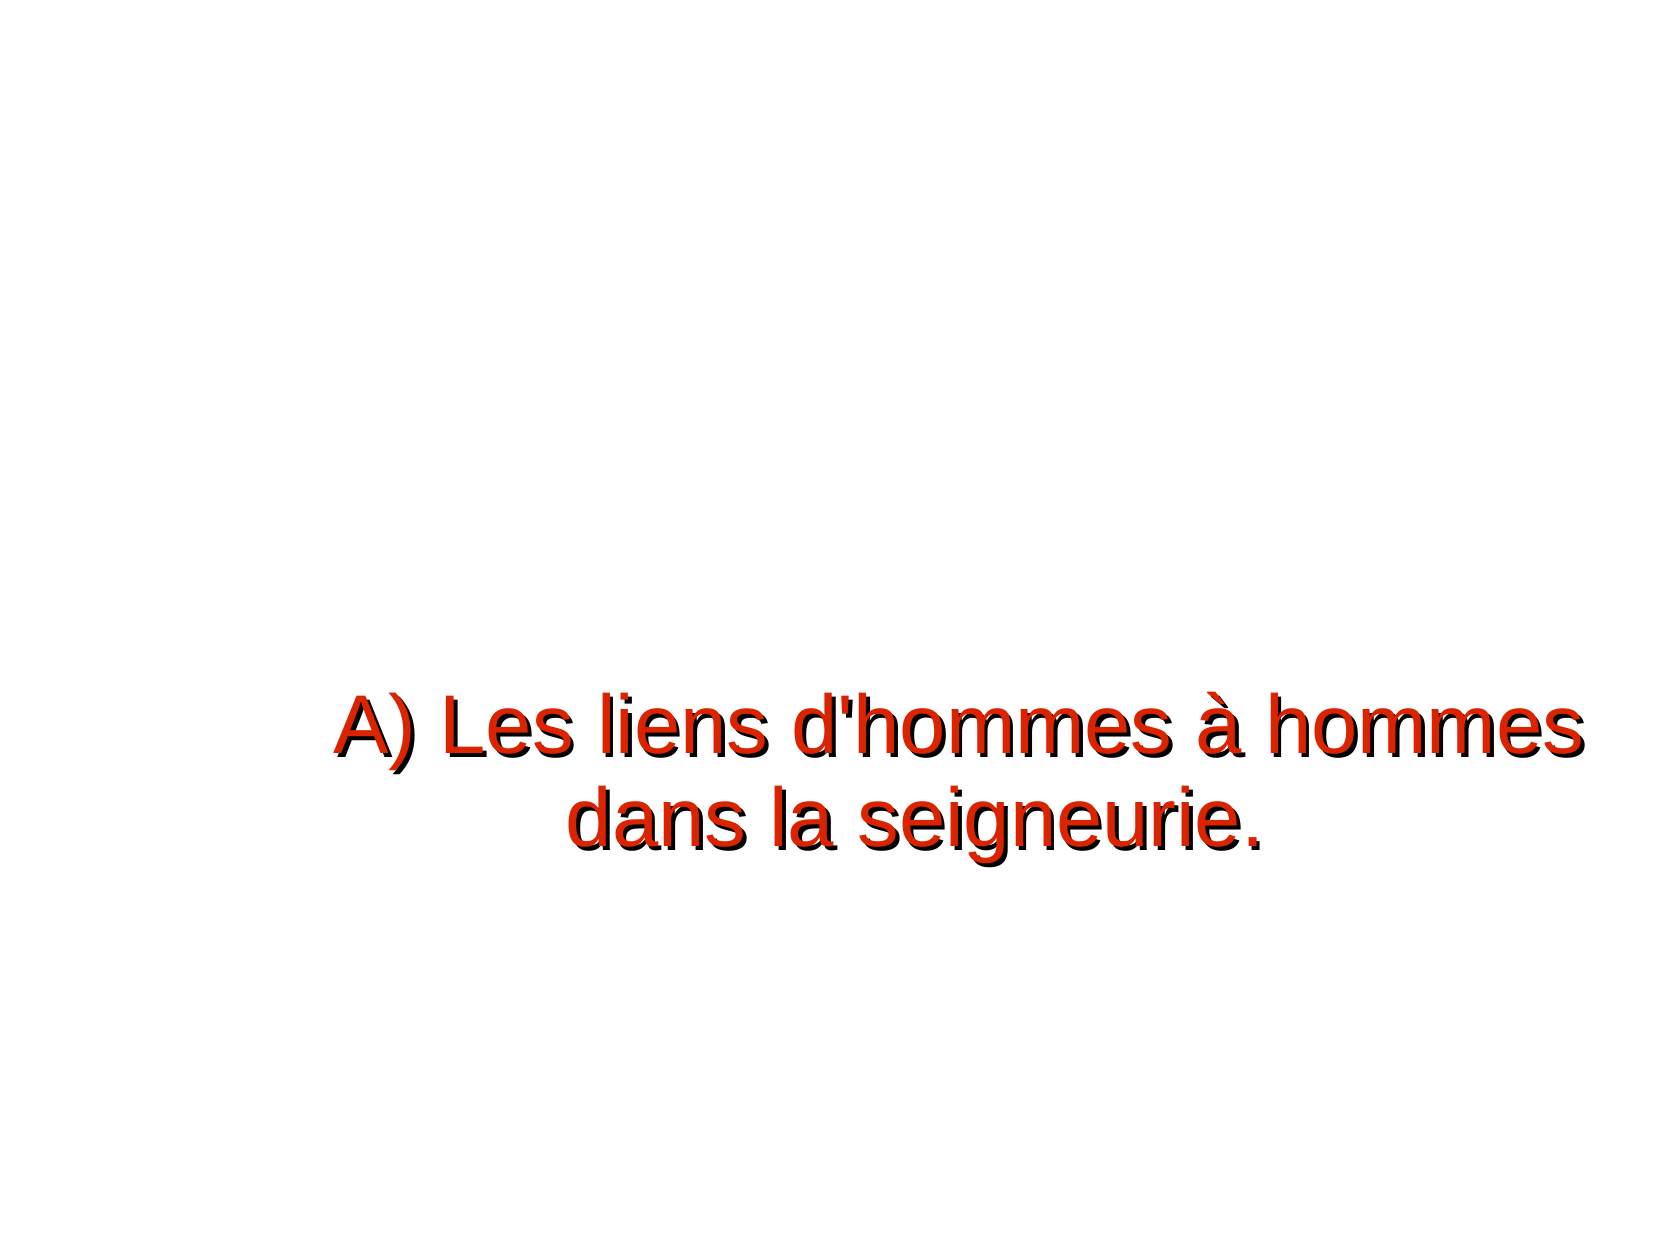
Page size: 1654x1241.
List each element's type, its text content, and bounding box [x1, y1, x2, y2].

text_box A) Les liens d'hommes à hommes dans la seigneurie. [295, 671, 1654, 873]
